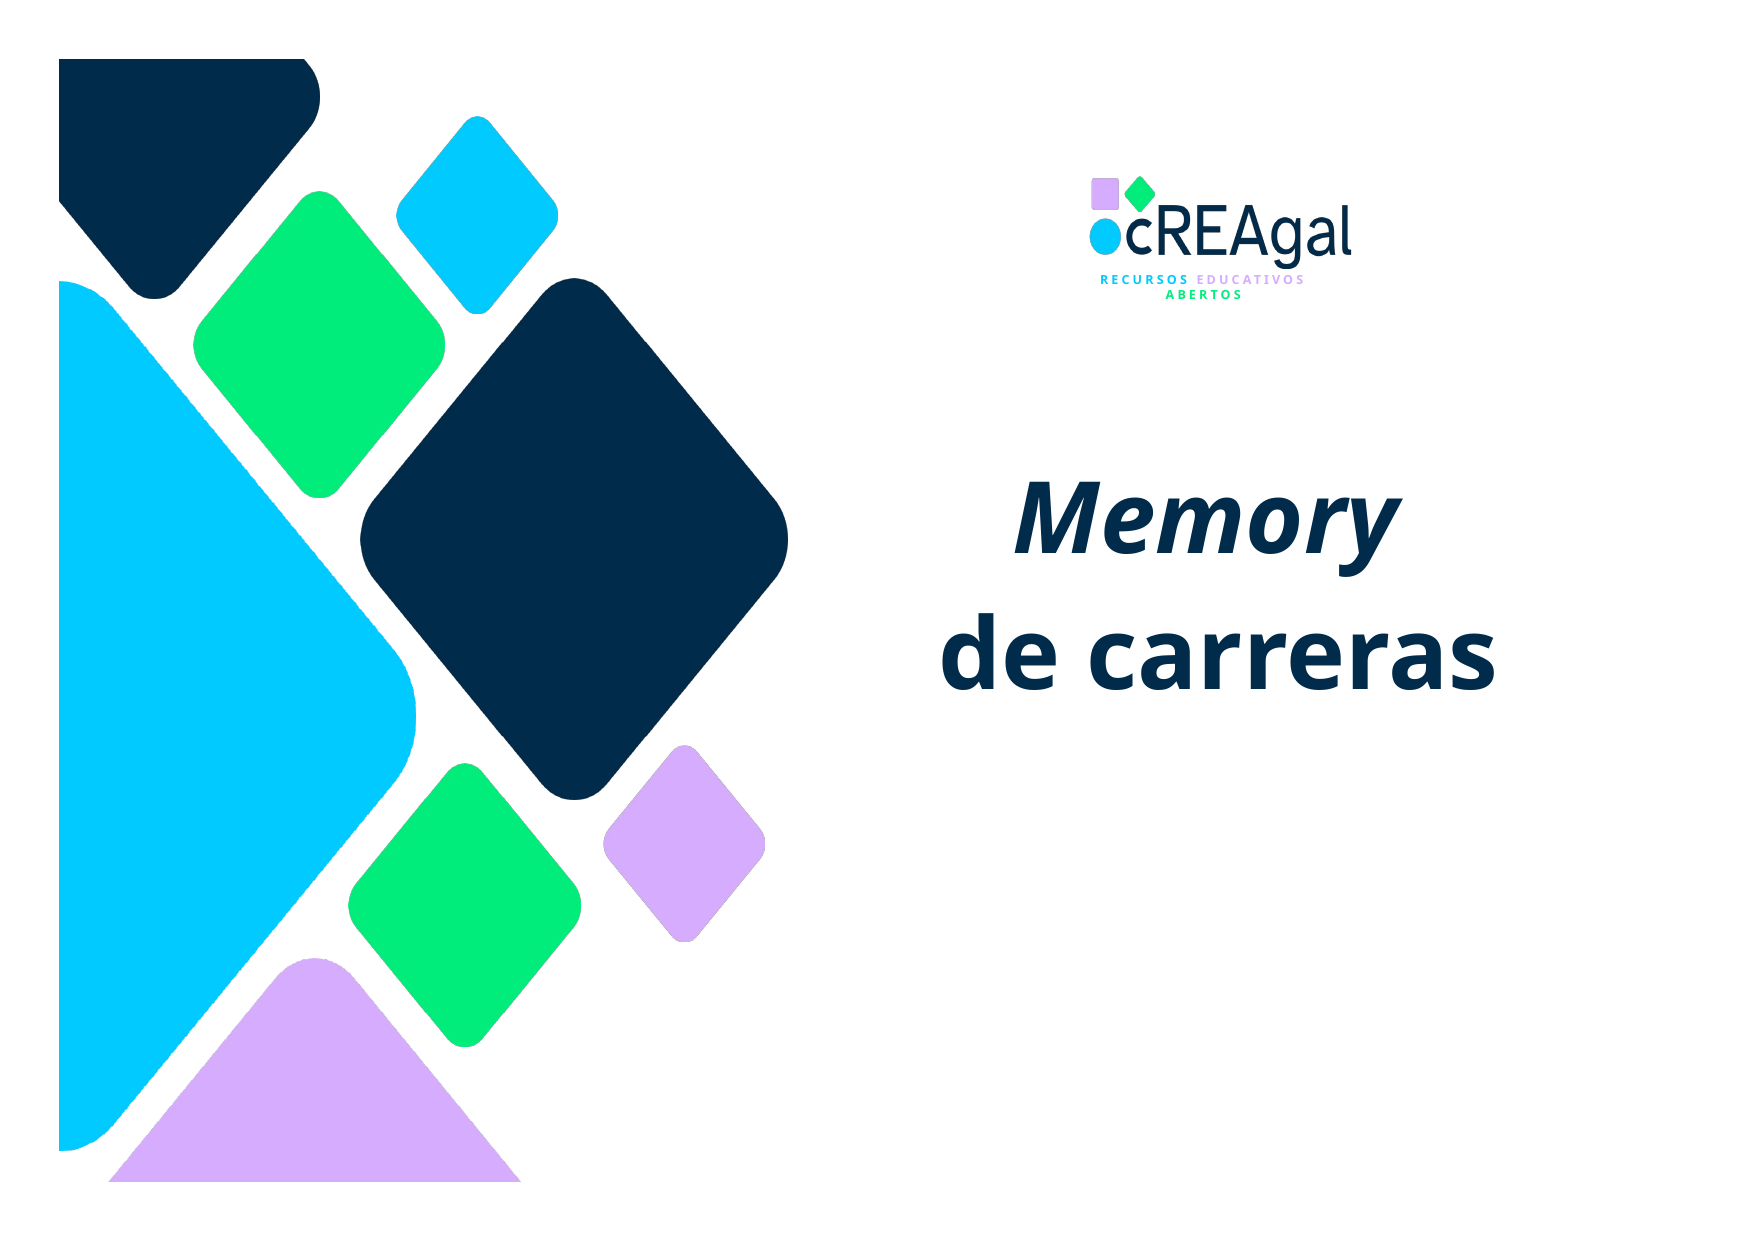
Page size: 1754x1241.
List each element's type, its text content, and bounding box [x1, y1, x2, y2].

picture [481, 116, 558, 208]
title Memory de carreras [856, 413, 1581, 753]
picture [1089, 176, 1352, 269]
picture [59, 59, 788, 1182]
